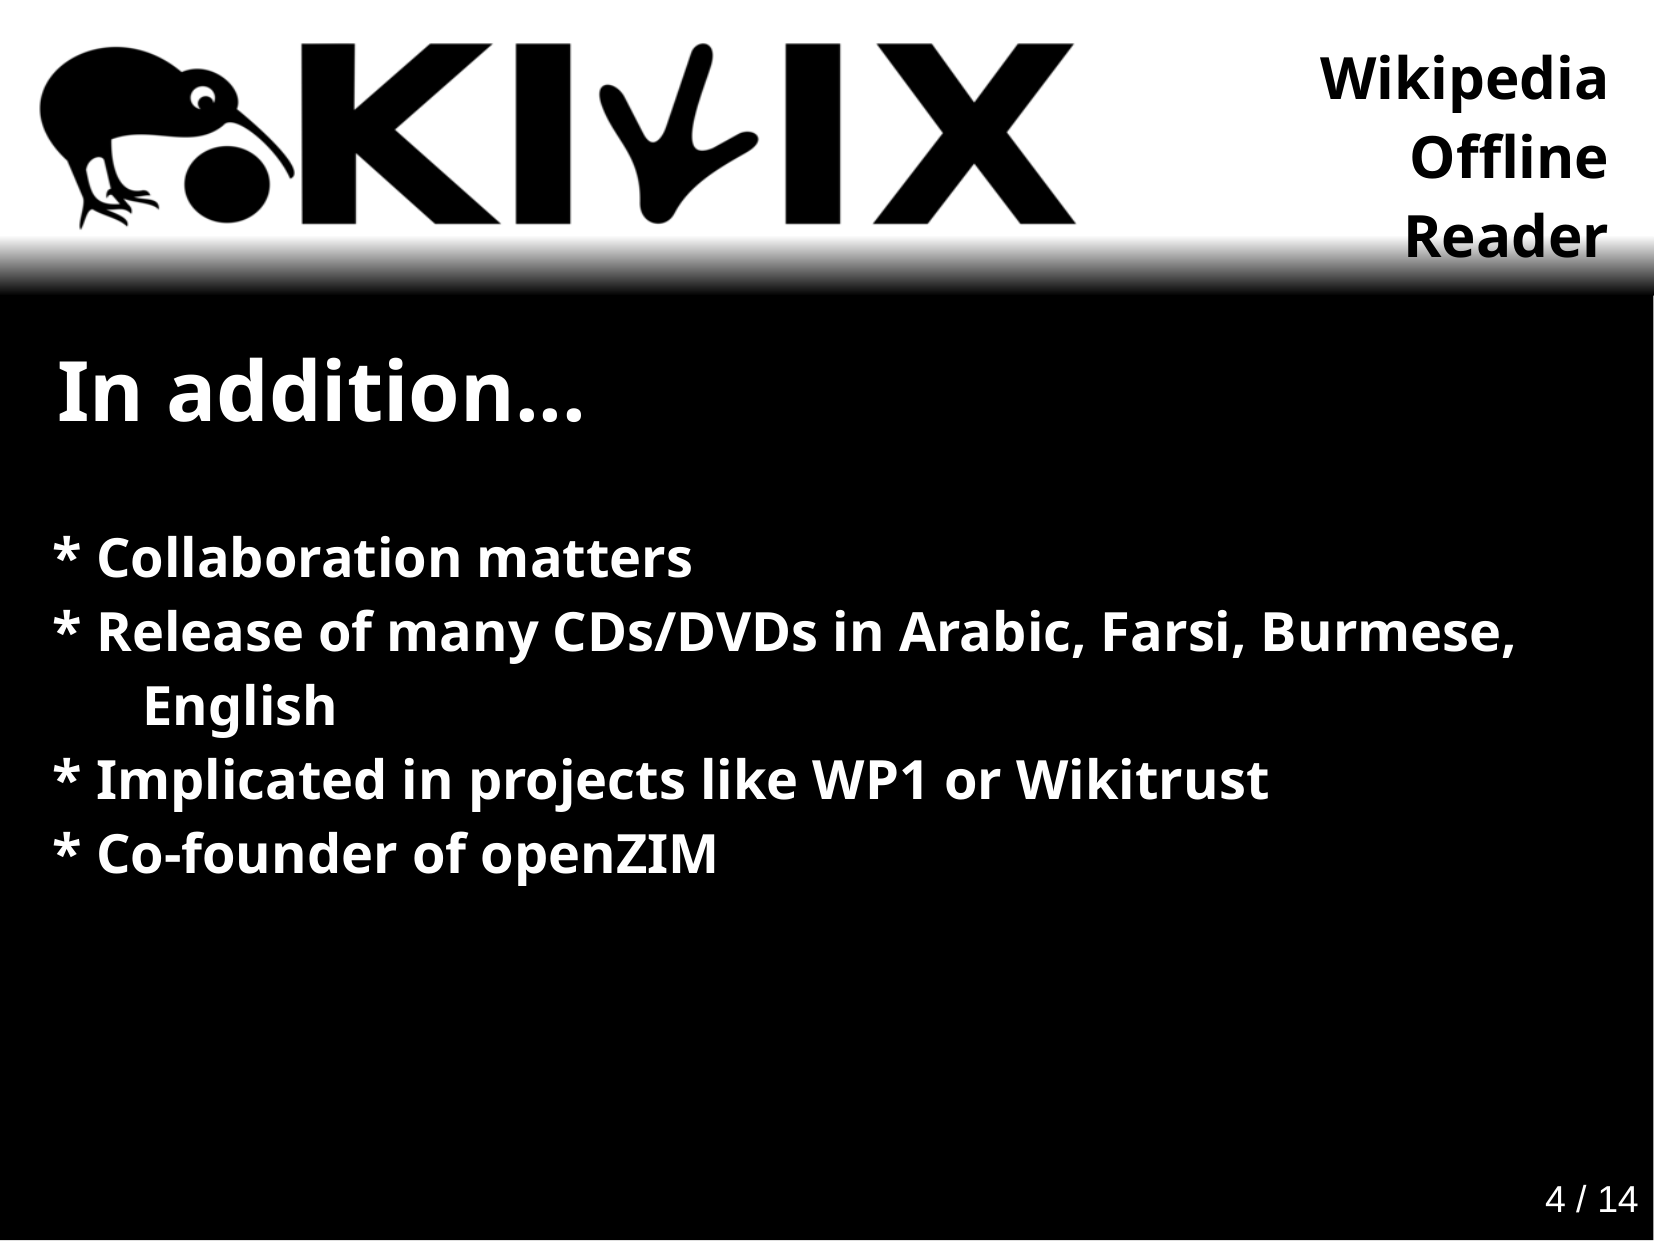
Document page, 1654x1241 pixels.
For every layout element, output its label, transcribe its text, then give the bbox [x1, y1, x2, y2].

picture [29, 29, 1093, 236]
text_box In addition... * Collaboration matters * Release of many CDs/DVDs in Arabic, Farsi, Burmese, English * Implicated in projects like WP1 or Wikitrust * Co-founder of openZIM [29, 324, 1625, 1152]
text_box [0, 236, 1654, 1241]
text_box Wikipedia Offline Reader [1210, 29, 1625, 248]
text_box <number> / 14 [1505, 1170, 1654, 1241]
